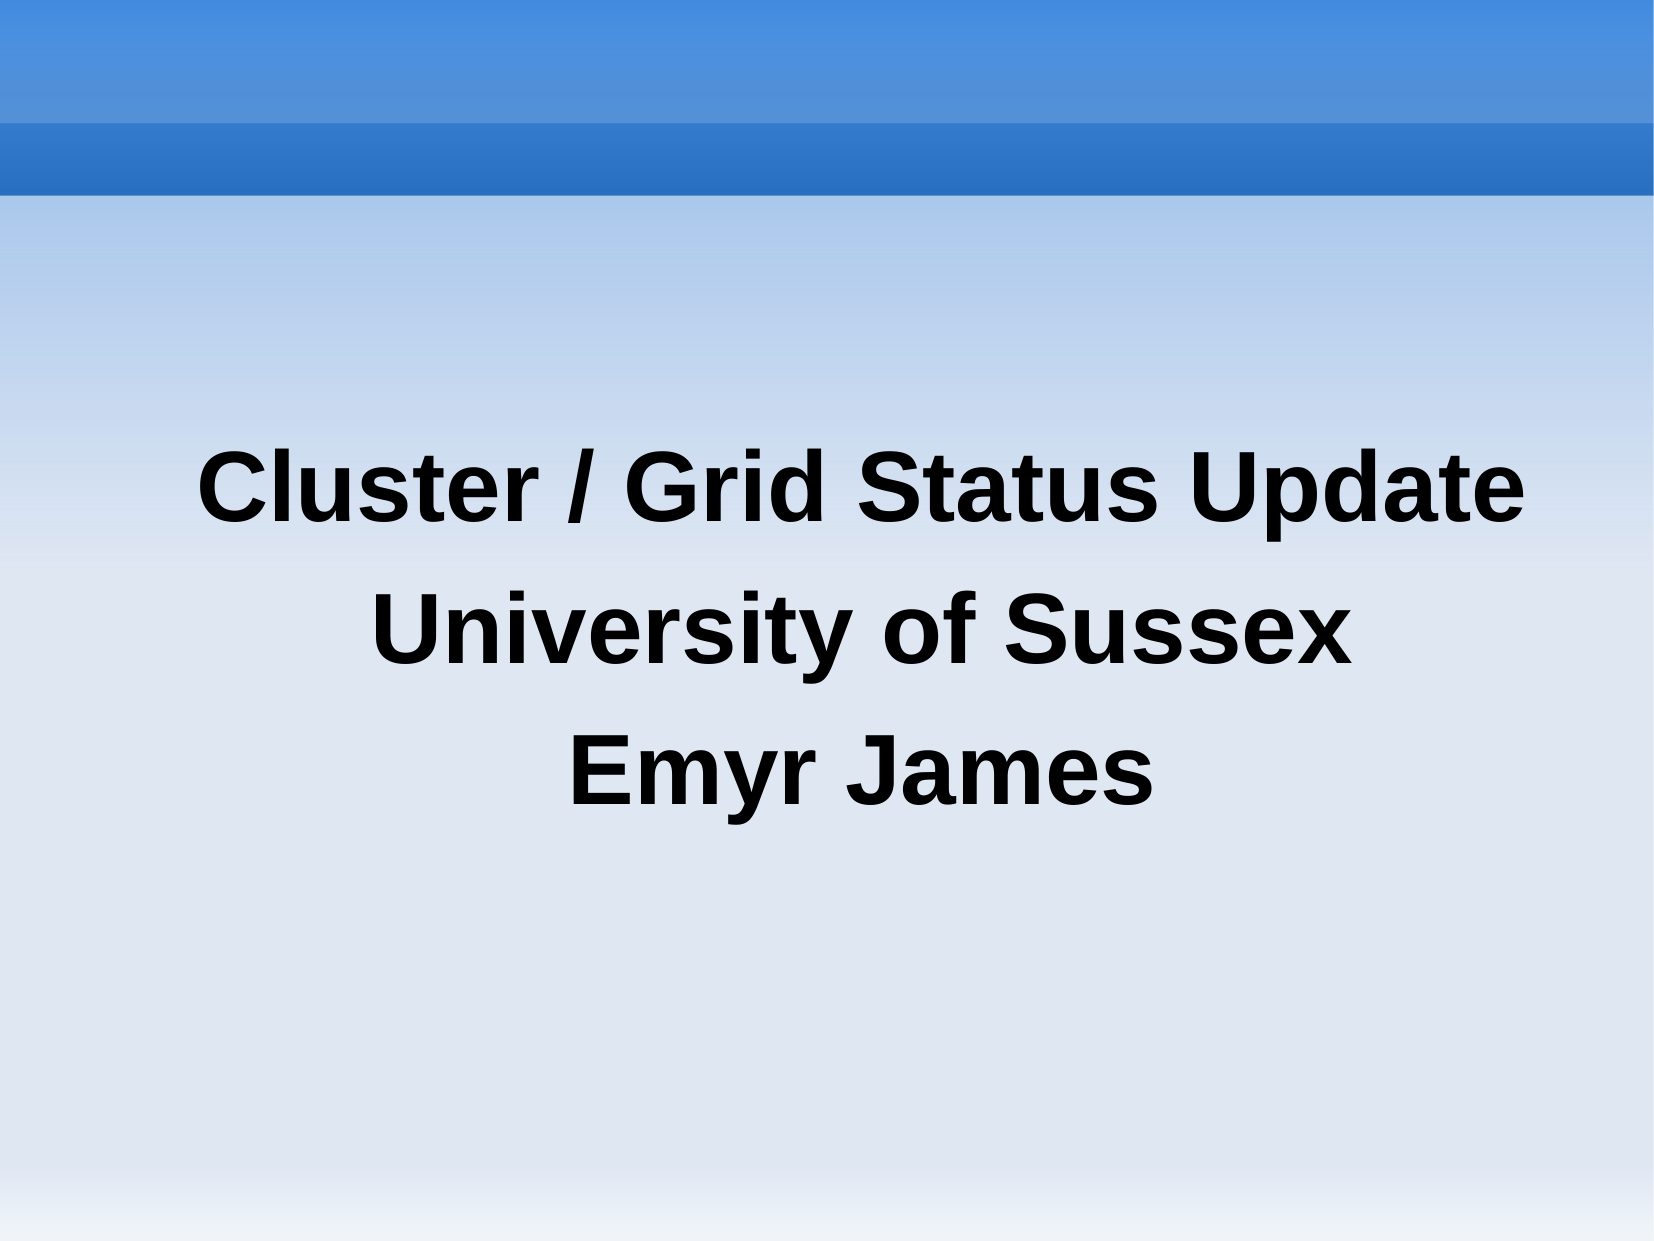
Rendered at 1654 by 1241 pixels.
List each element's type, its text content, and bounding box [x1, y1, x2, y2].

picture [0, 0, 1654, 1241]
title [76, 0, 1565, 208]
list Cluster / Grid Status Update University of Sussex Emyr James [82, 290, 1571, 1109]
